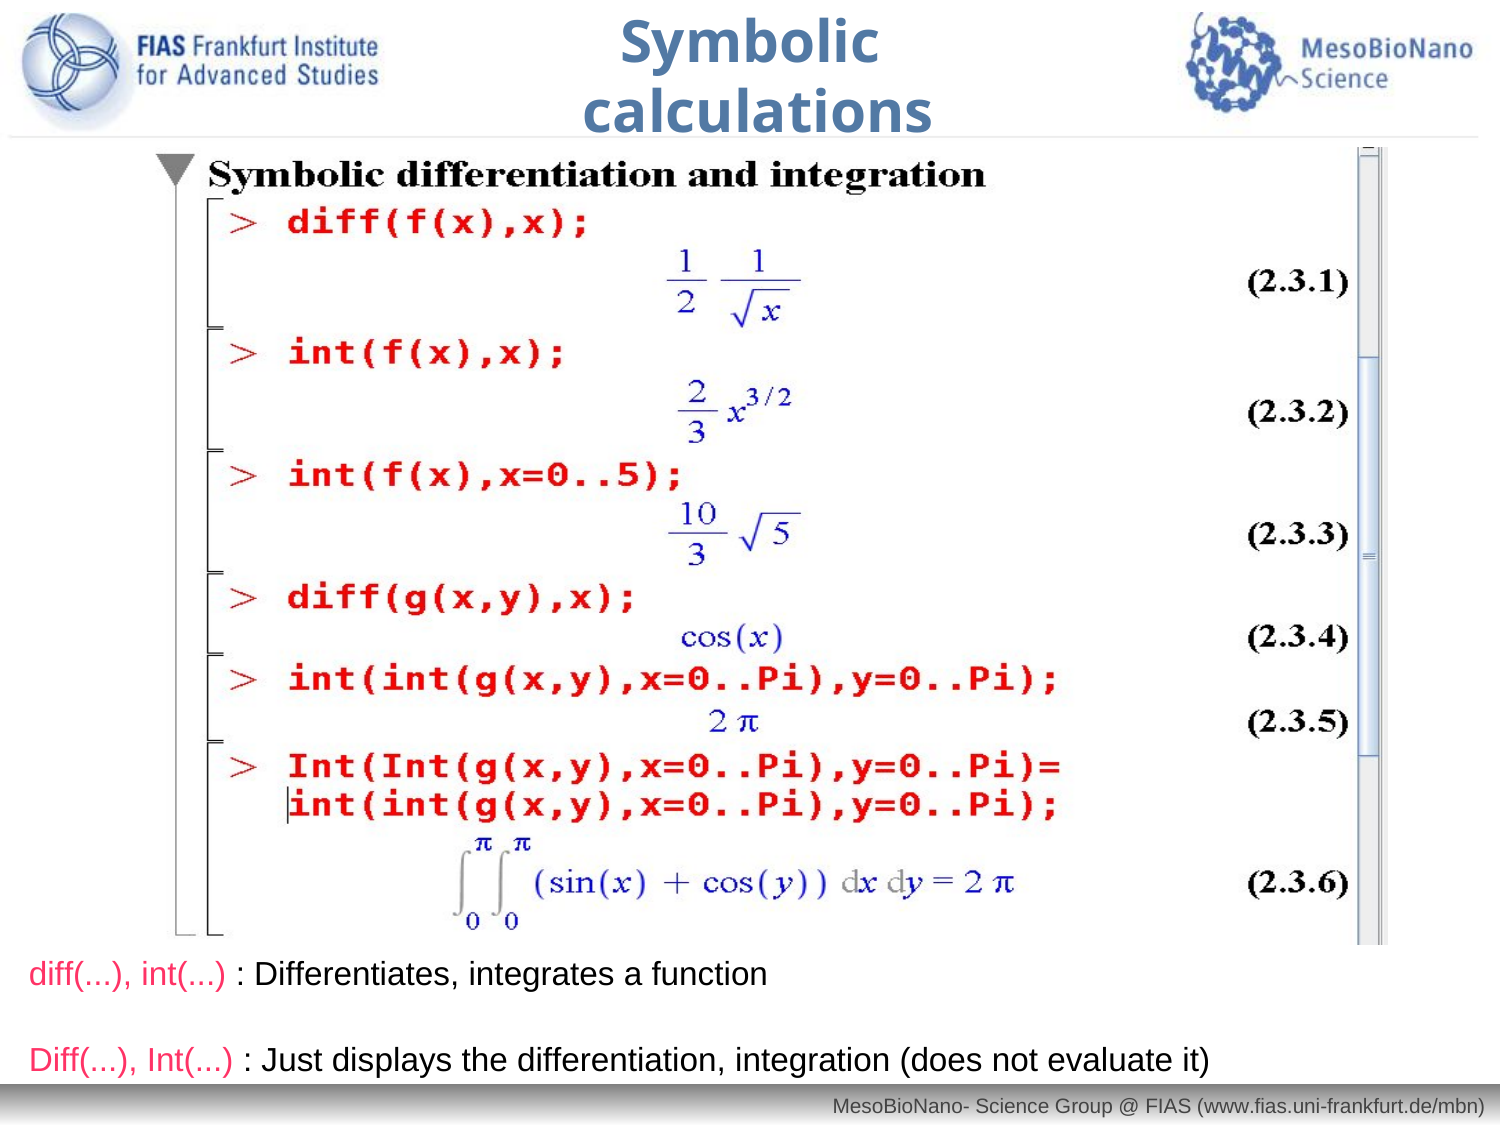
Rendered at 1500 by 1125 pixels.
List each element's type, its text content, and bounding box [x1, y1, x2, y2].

picture [145, 147, 1388, 944]
title Symbolic calculations [0, 0, 1499, 152]
text_box diff(...), int(...) : Differentiates, integrates a function Diff(...), Int(...) : Just displays the differentiation, integration (does not evaluate it) [14, 944, 1388, 1086]
